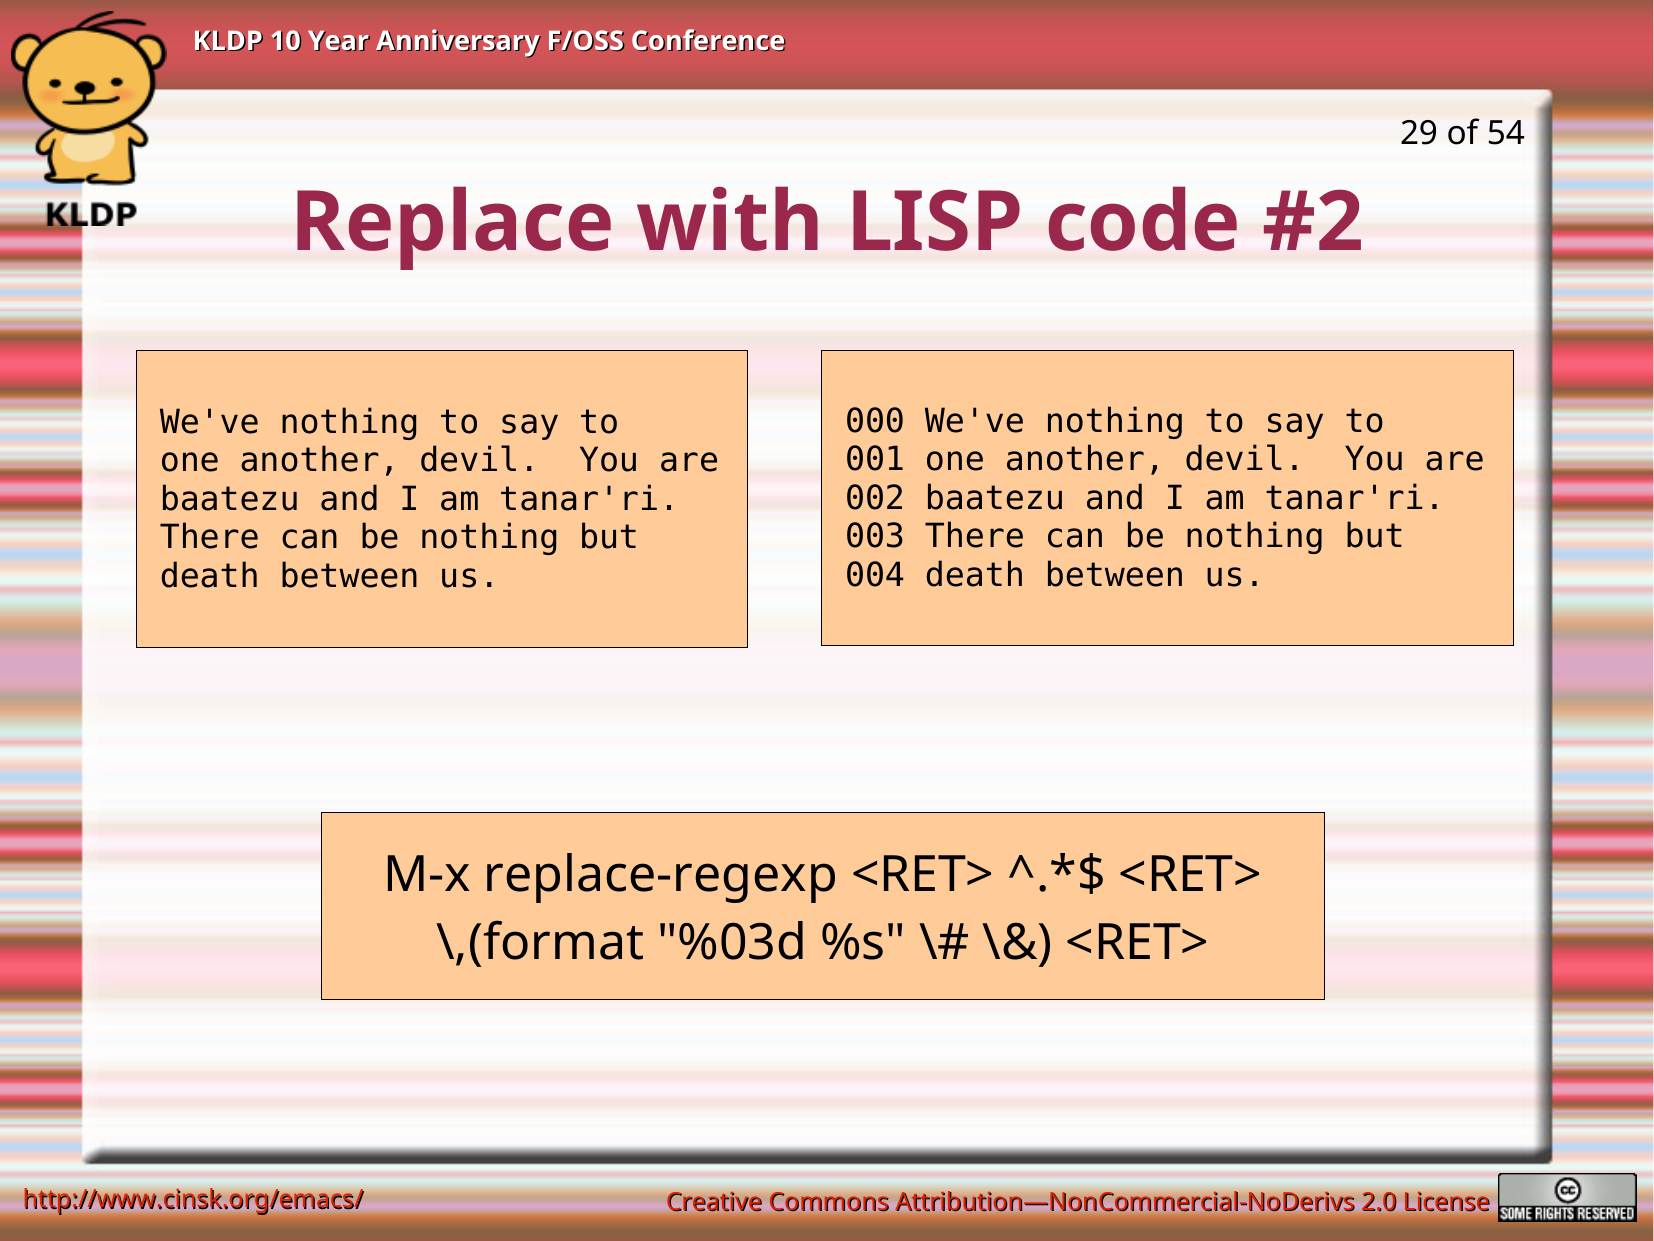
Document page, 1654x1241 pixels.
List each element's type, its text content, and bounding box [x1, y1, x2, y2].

text_box We've nothing to say to one another, devil. You are baatezu and I am tanar'ri. There can be nothing but death between us. [136, 350, 748, 648]
title Replace with LISP code #2 [121, 114, 1534, 322]
text_box M-x replace-regexp <RET> ^.*$ <RET> \,(format "%03d %s" \# \&) <RET> [321, 812, 1325, 1000]
picture [0, 0, 1654, 1241]
text_box 000 We've nothing to say to 001 one another, devil. You are 002 baatezu and I am tanar'ri. 003 There can be nothing but 004 death between us. [821, 350, 1514, 646]
